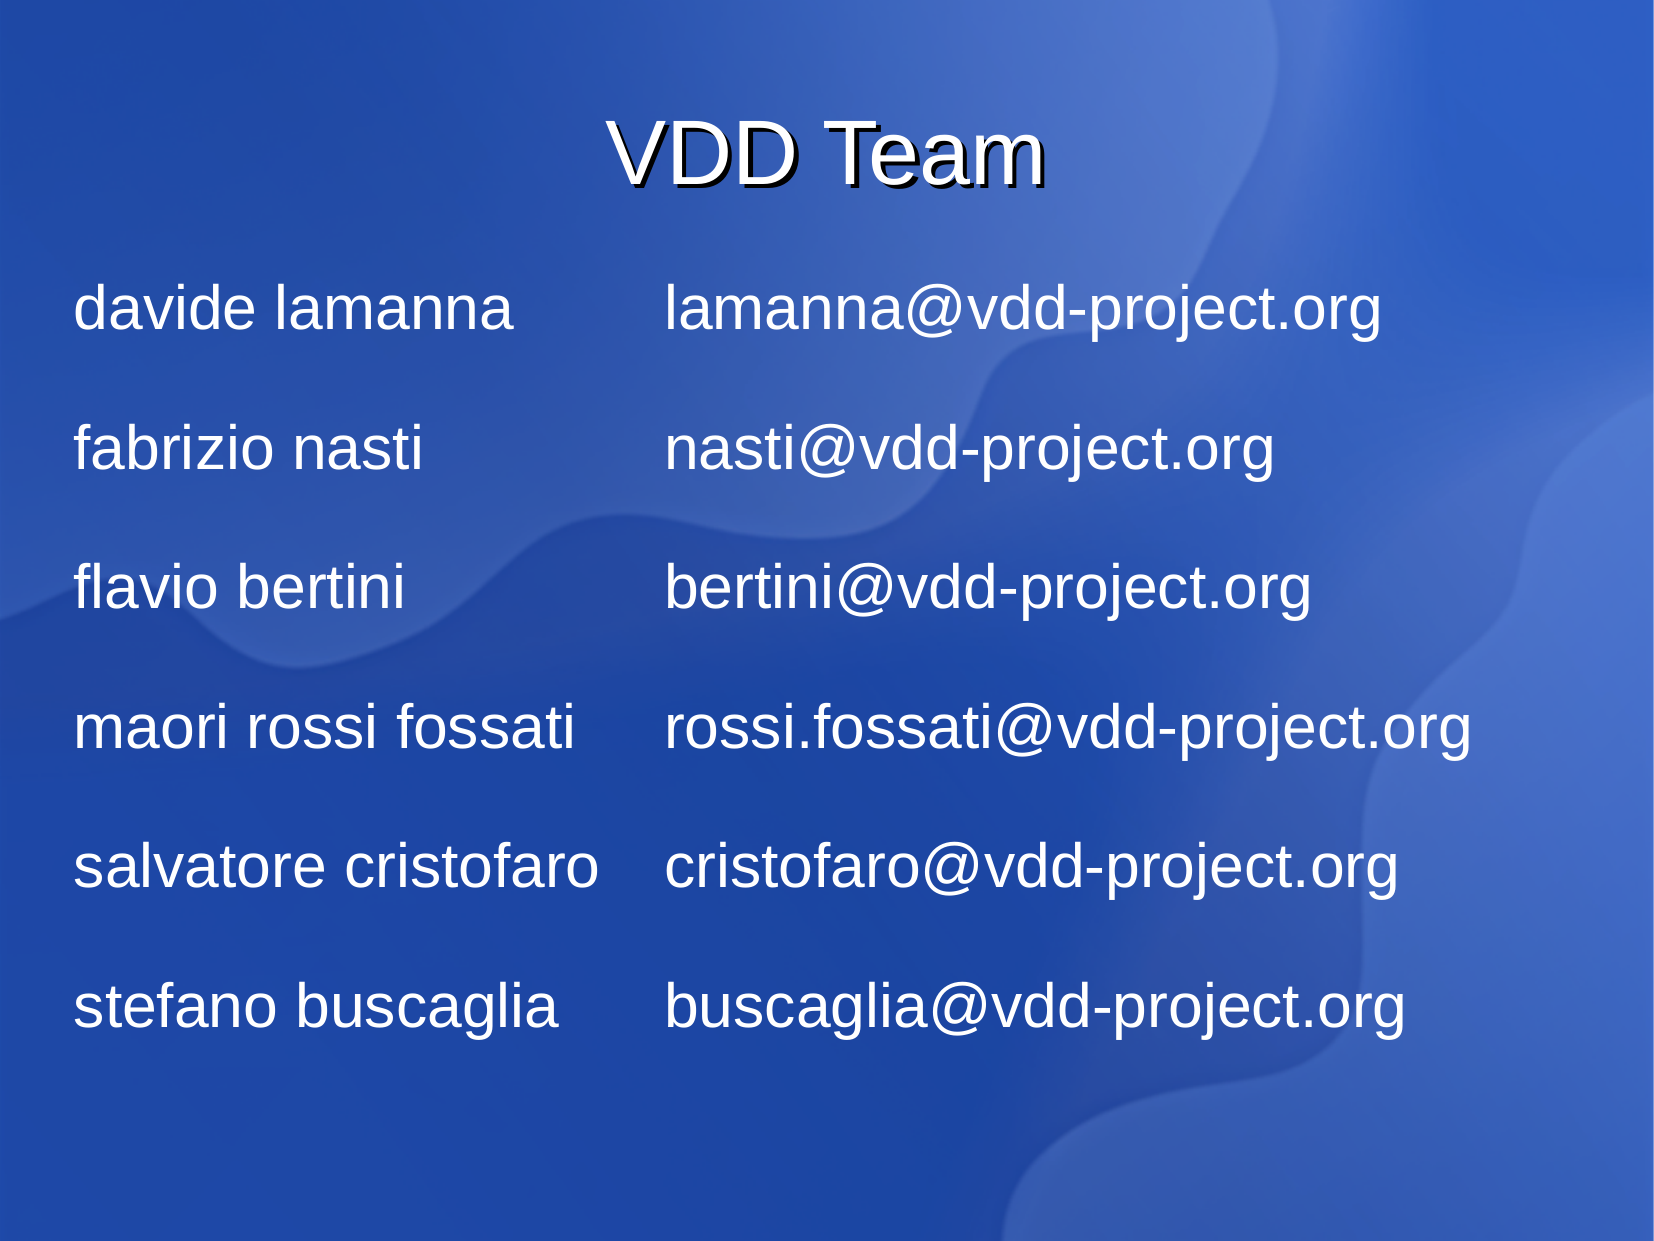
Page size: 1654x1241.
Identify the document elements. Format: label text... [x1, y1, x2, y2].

picture [0, 0, 1654, 1241]
title VDD Team [82, 56, 1571, 250]
text_box davide lamanna lamanna@vdd-project.org fabrizio nasti nasti@vdd-project.org flavio bertini bertini@vdd-project.org maori rossi fossati rossi.fossati@vdd-project.org salvatore cristofaro cristofaro@vdd-project.org stefano buscaglia buscaglia@vdd-project.org [59, 265, 1625, 1118]
